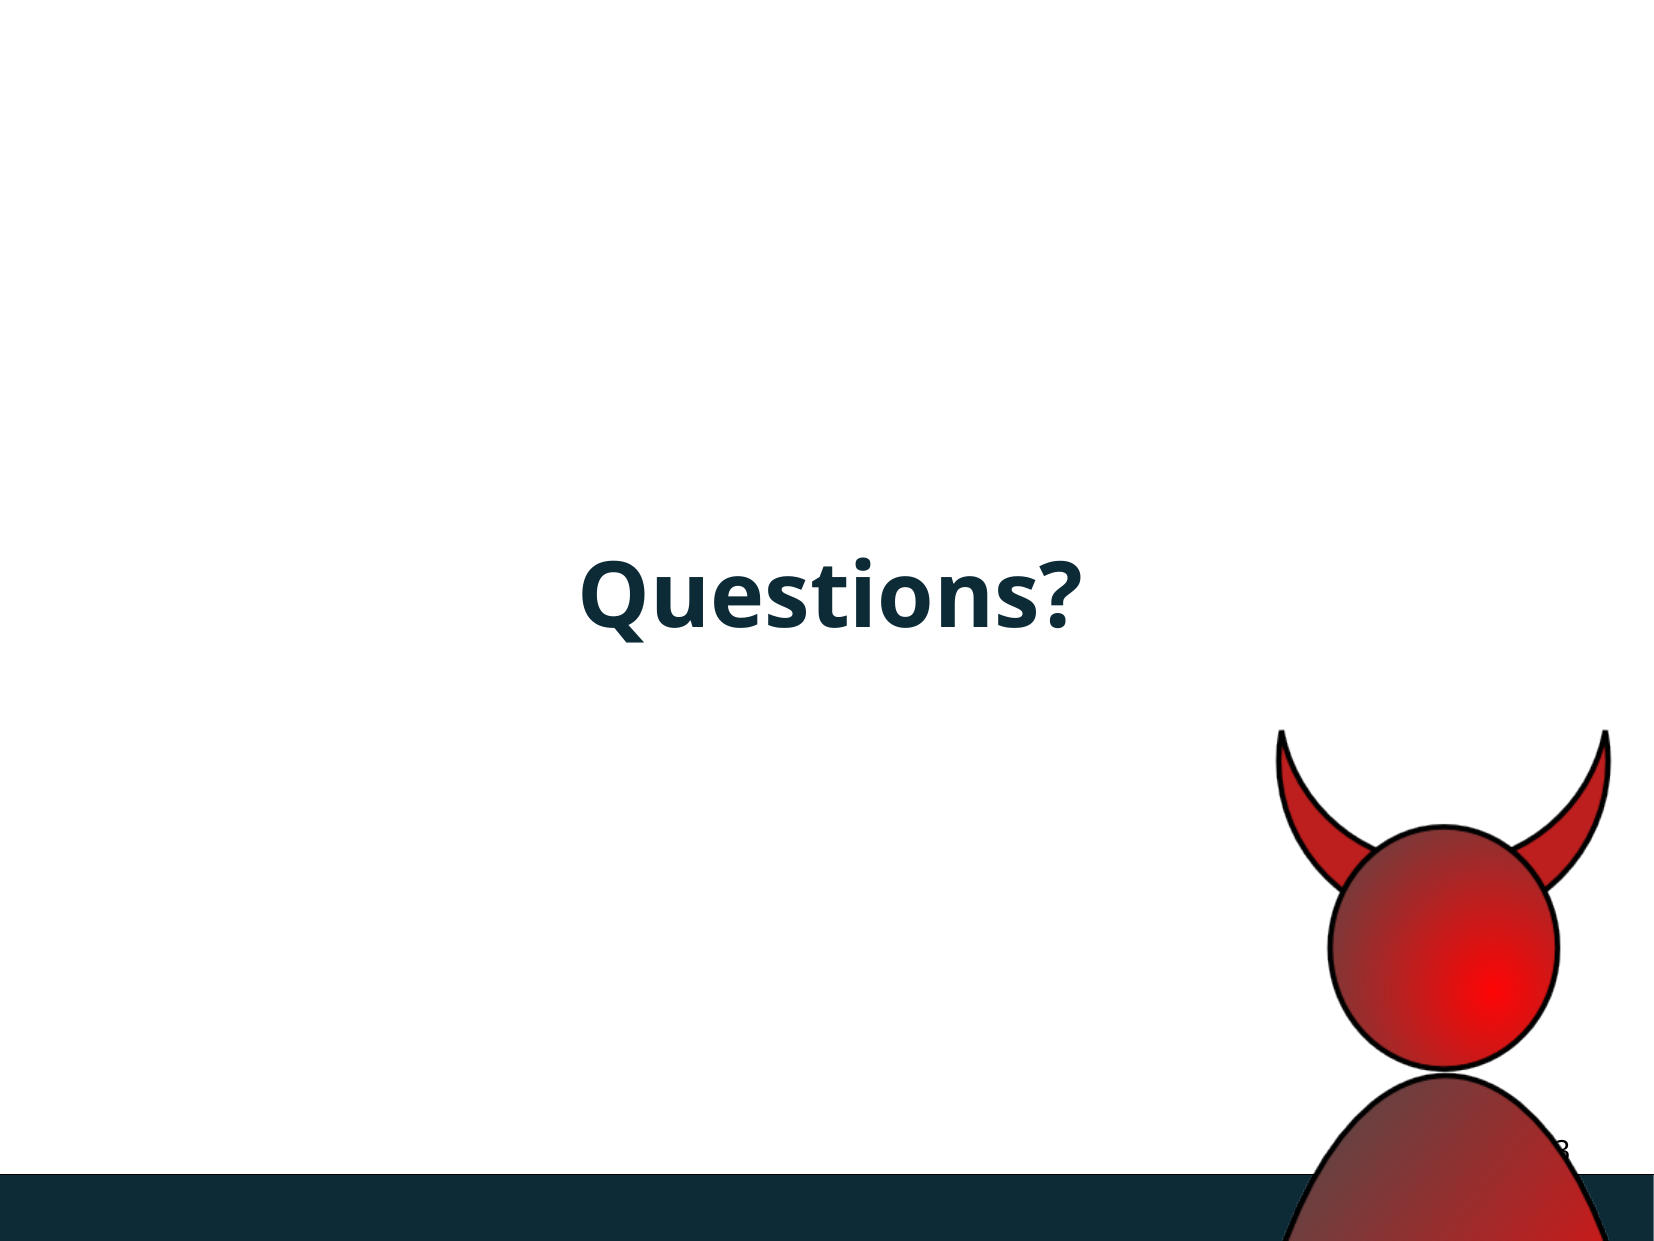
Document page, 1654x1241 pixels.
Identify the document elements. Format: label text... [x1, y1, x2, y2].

picture [1241, 728, 1651, 1241]
title Questions? [86, 488, 1576, 696]
